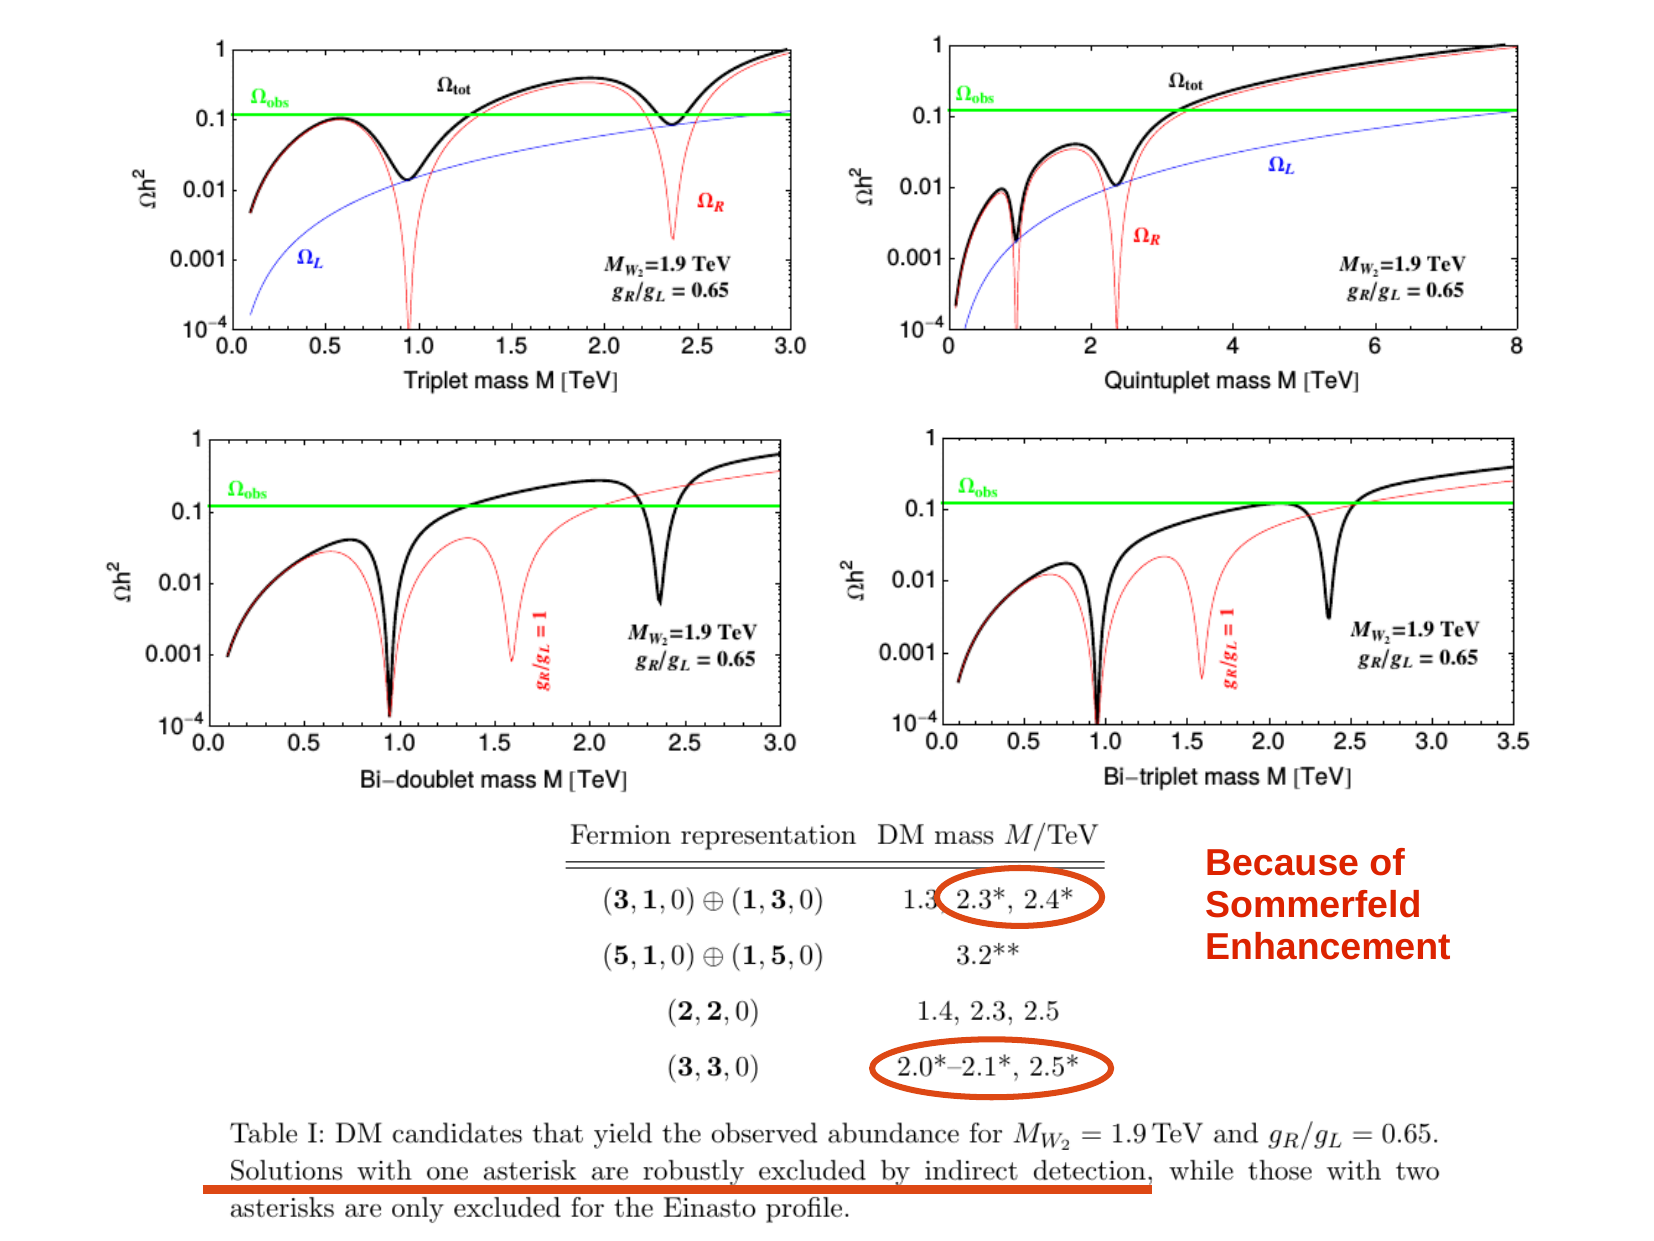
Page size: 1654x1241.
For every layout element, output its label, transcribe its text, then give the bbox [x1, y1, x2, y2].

picture [60, 0, 1596, 1233]
text_box Because of Sommerfeld Enhancement [1190, 834, 1654, 975]
